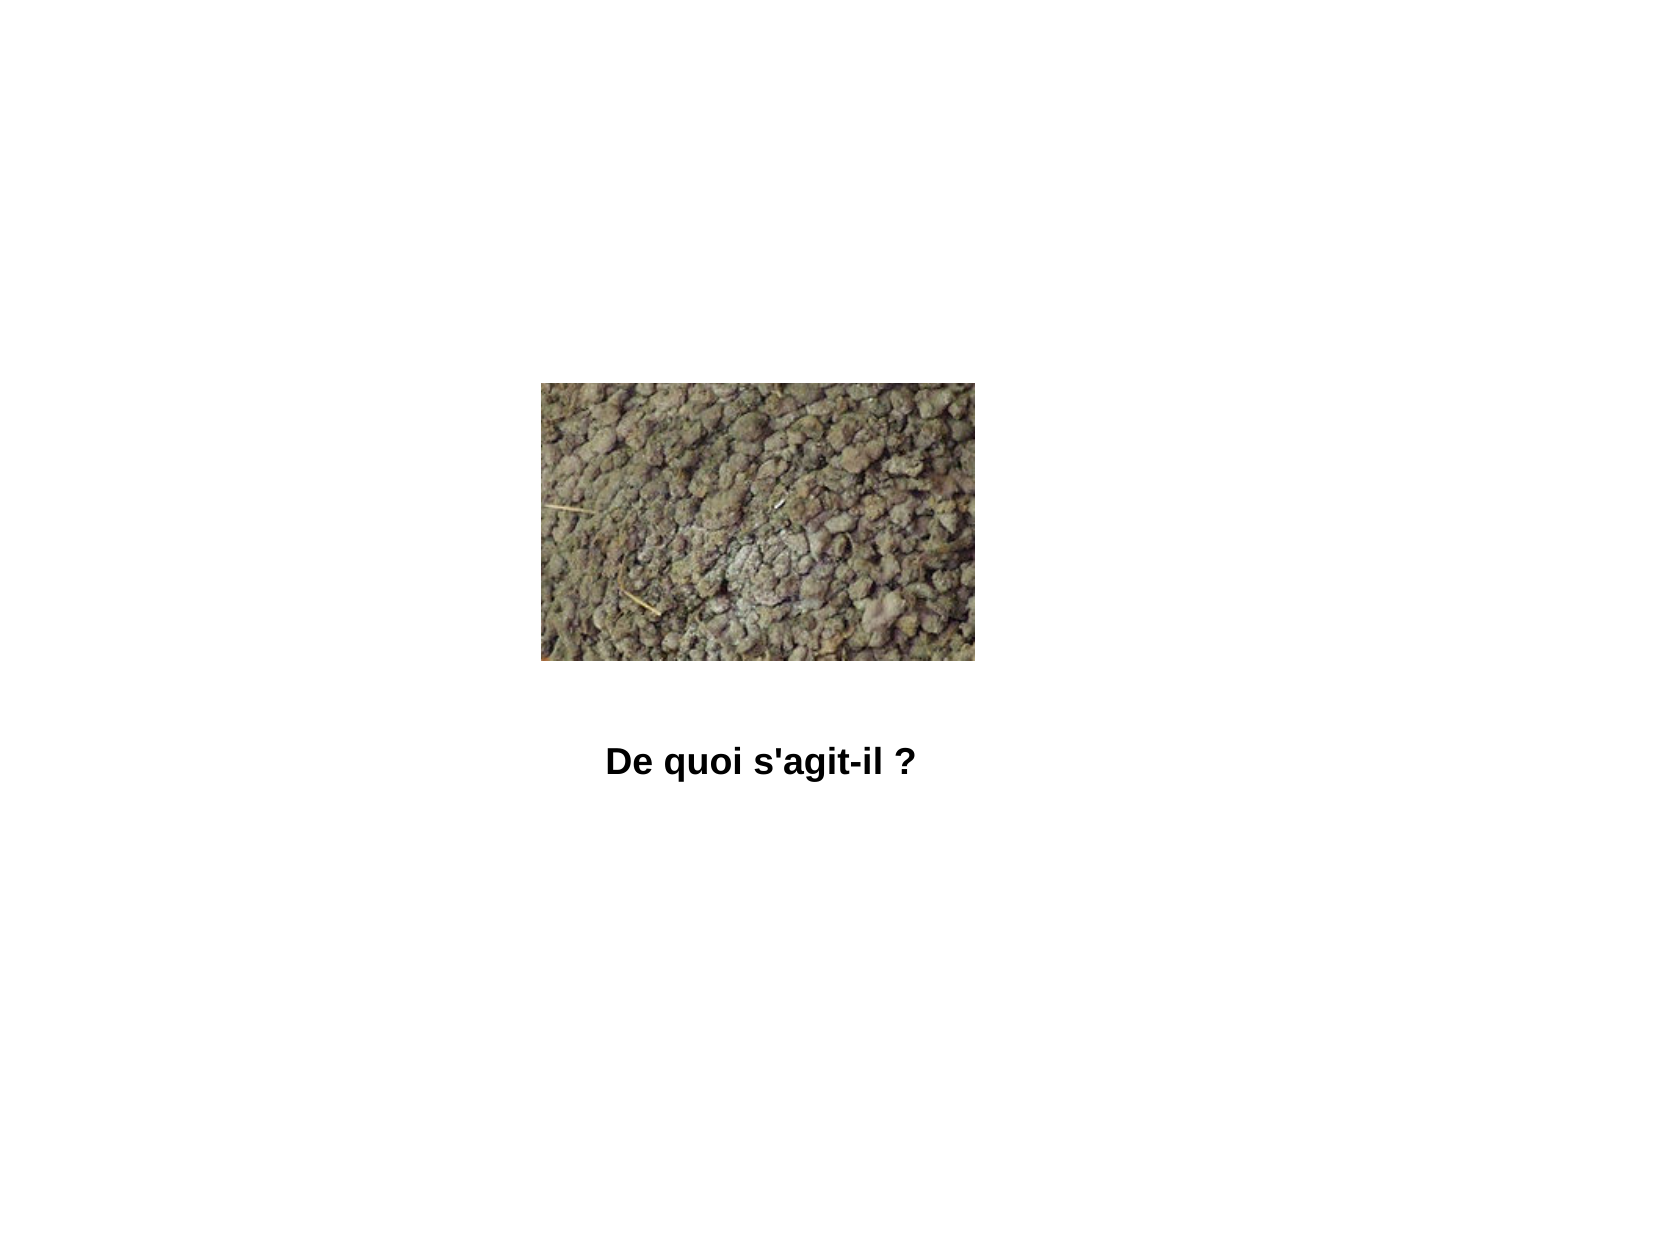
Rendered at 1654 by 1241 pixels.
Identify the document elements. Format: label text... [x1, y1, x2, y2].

picture [541, 383, 975, 661]
text_box De quoi s'agit-il ? [590, 733, 943, 792]
